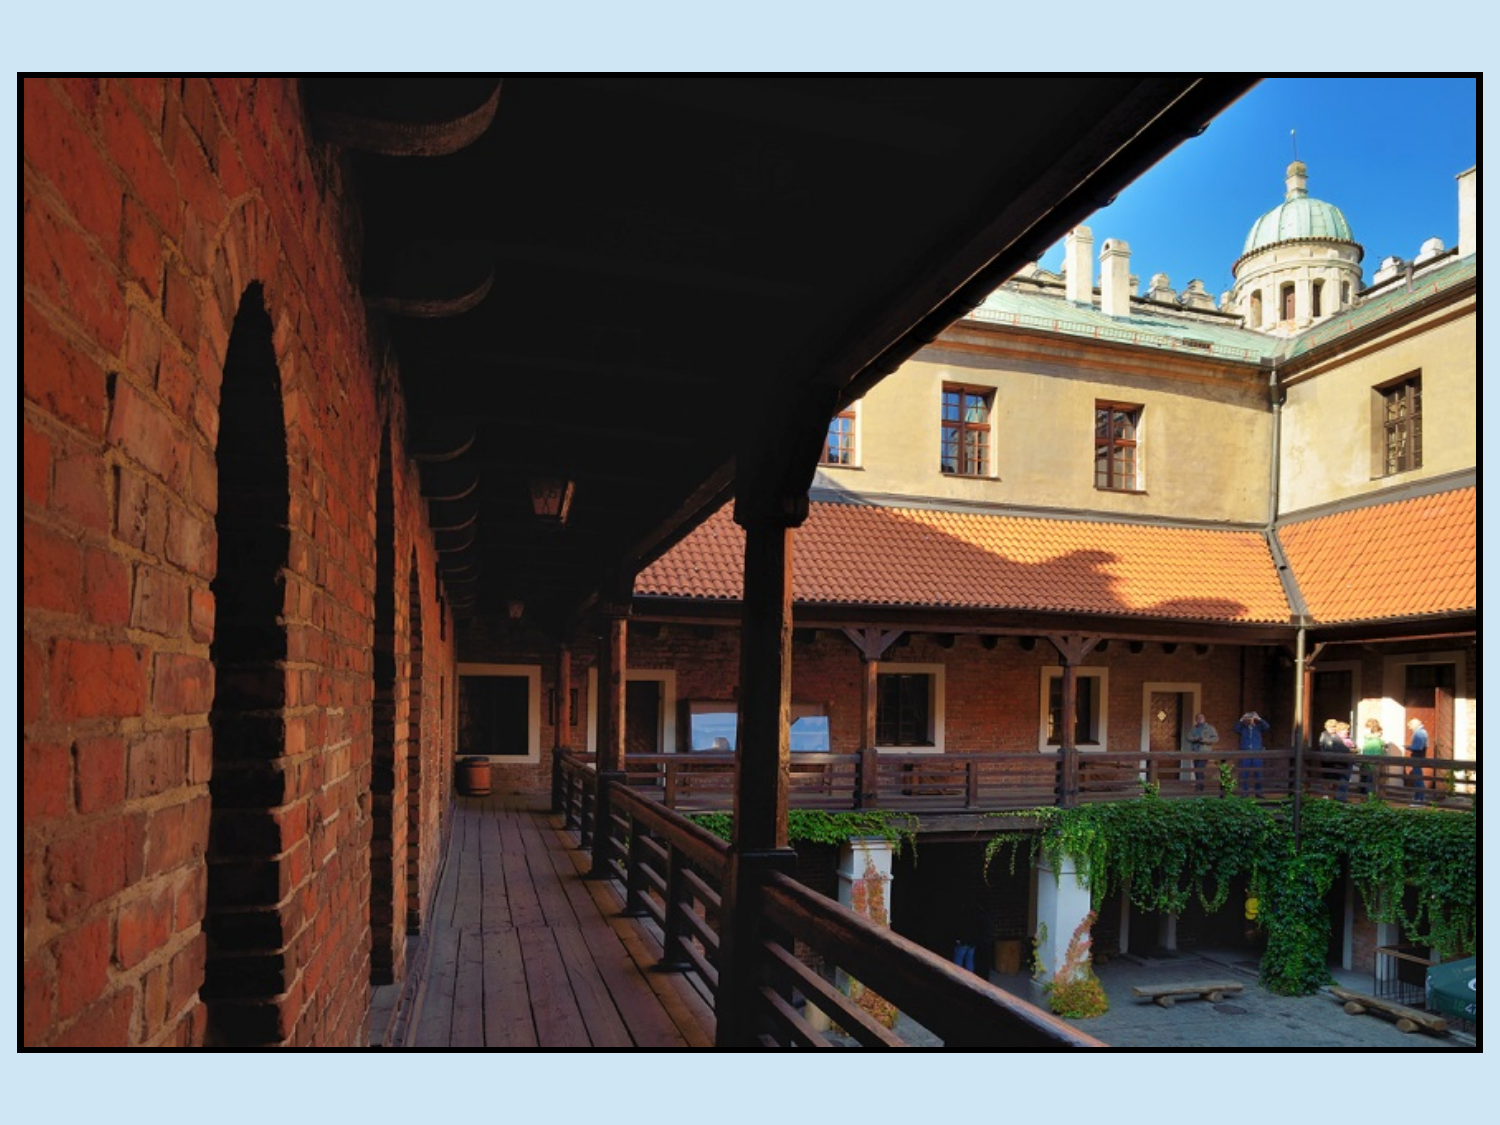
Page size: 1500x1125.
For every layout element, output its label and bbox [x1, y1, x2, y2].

picture [23, 78, 1477, 1047]
